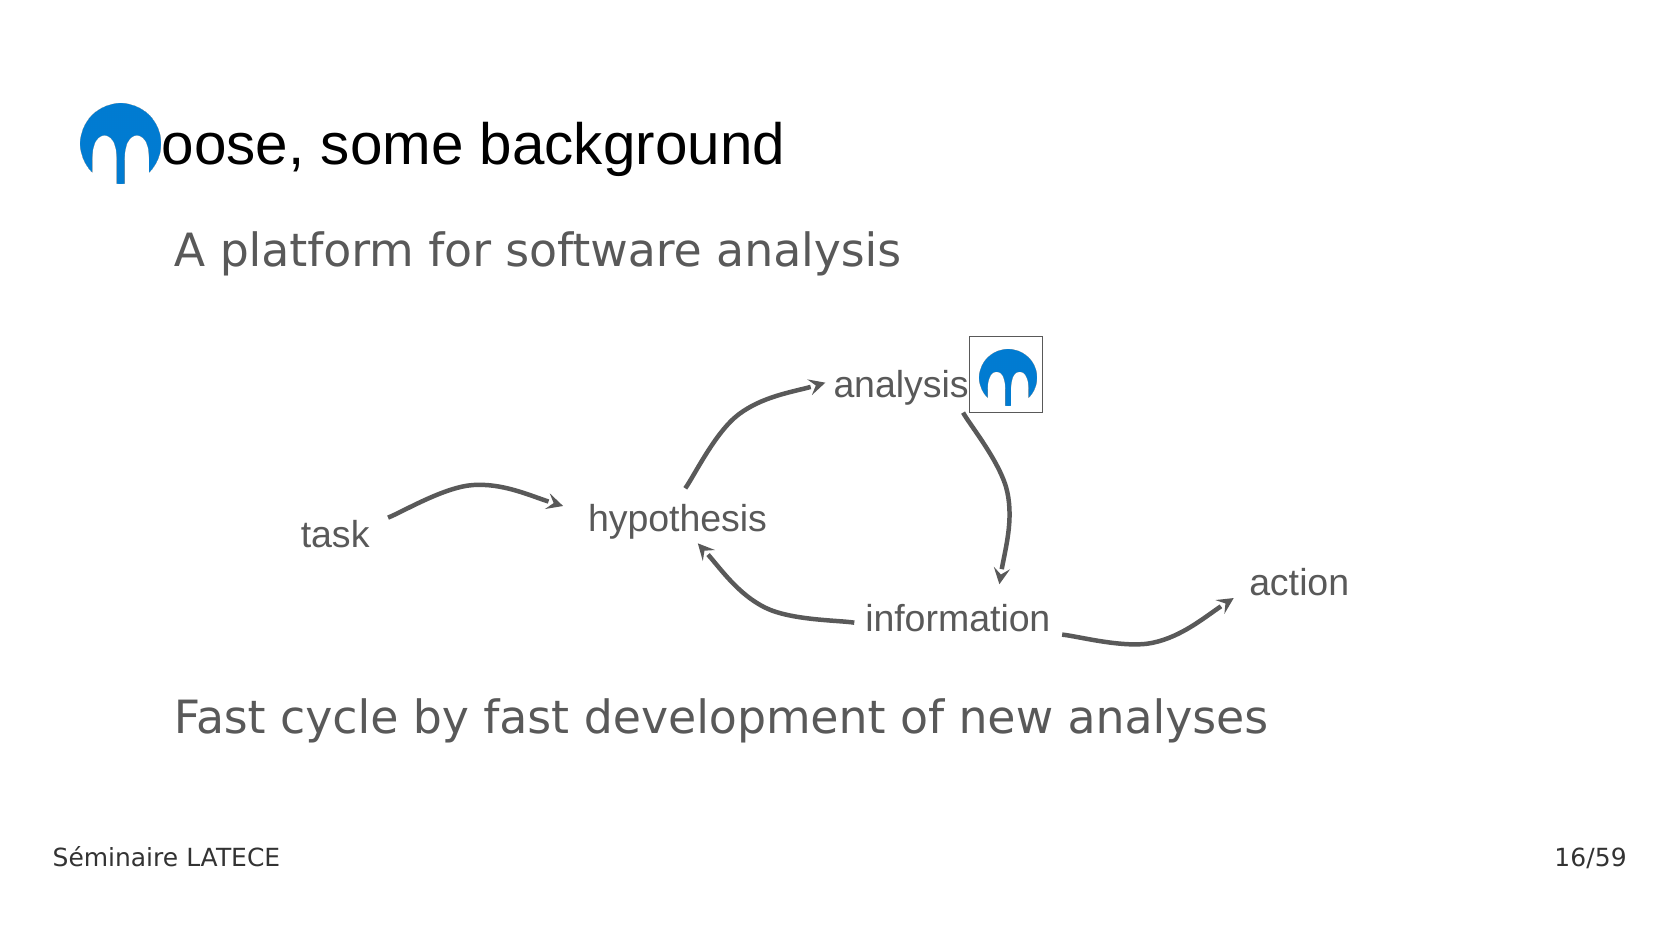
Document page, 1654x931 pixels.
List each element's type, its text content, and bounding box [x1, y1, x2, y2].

list A platform for software analysis Fast cycle by fast development of new analyses [157, 223, 1578, 797]
text_box information [850, 572, 1069, 653]
text_box action [1234, 536, 1404, 617]
picture [969, 336, 1043, 413]
text_box task [285, 488, 402, 569]
title oose, some background [80, 97, 1479, 192]
picture [80, 103, 161, 184]
text_box hypothesis [573, 471, 792, 552]
text_box analysis [818, 338, 1038, 419]
